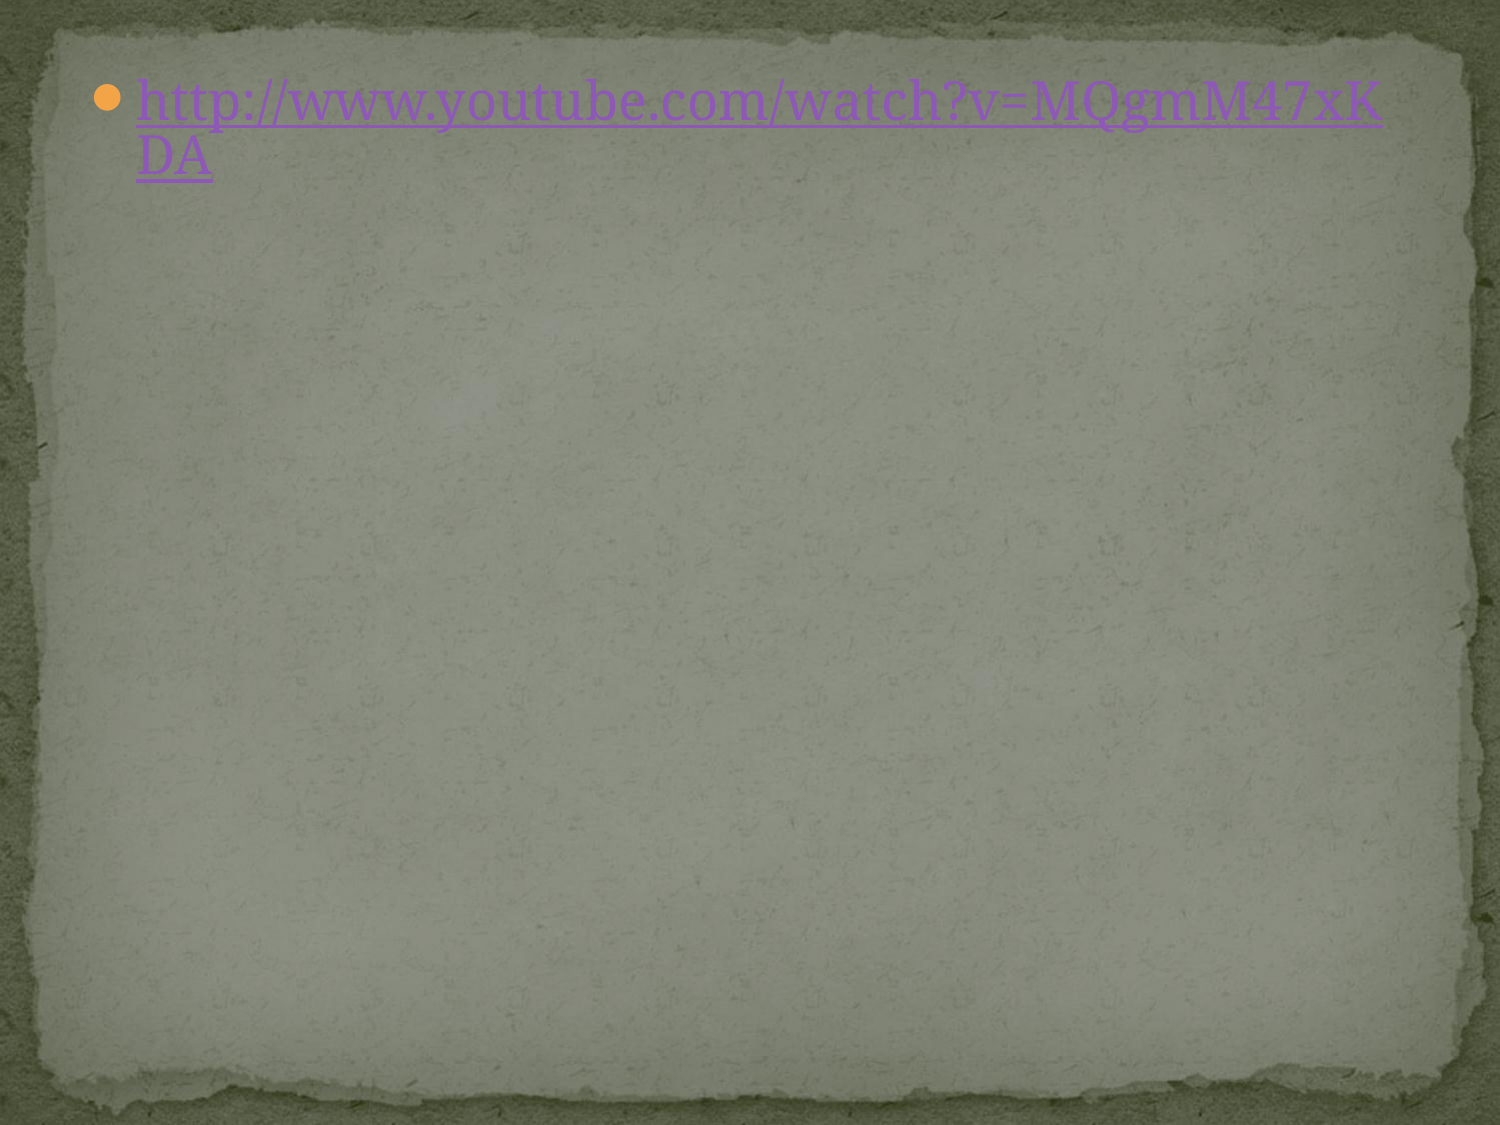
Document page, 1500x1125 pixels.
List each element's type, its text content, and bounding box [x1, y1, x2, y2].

list http://www.youtube.com/watch?v=MQgmM47xKDA [75, 58, 1425, 1000]
picture [0, 0, 1500, 1125]
